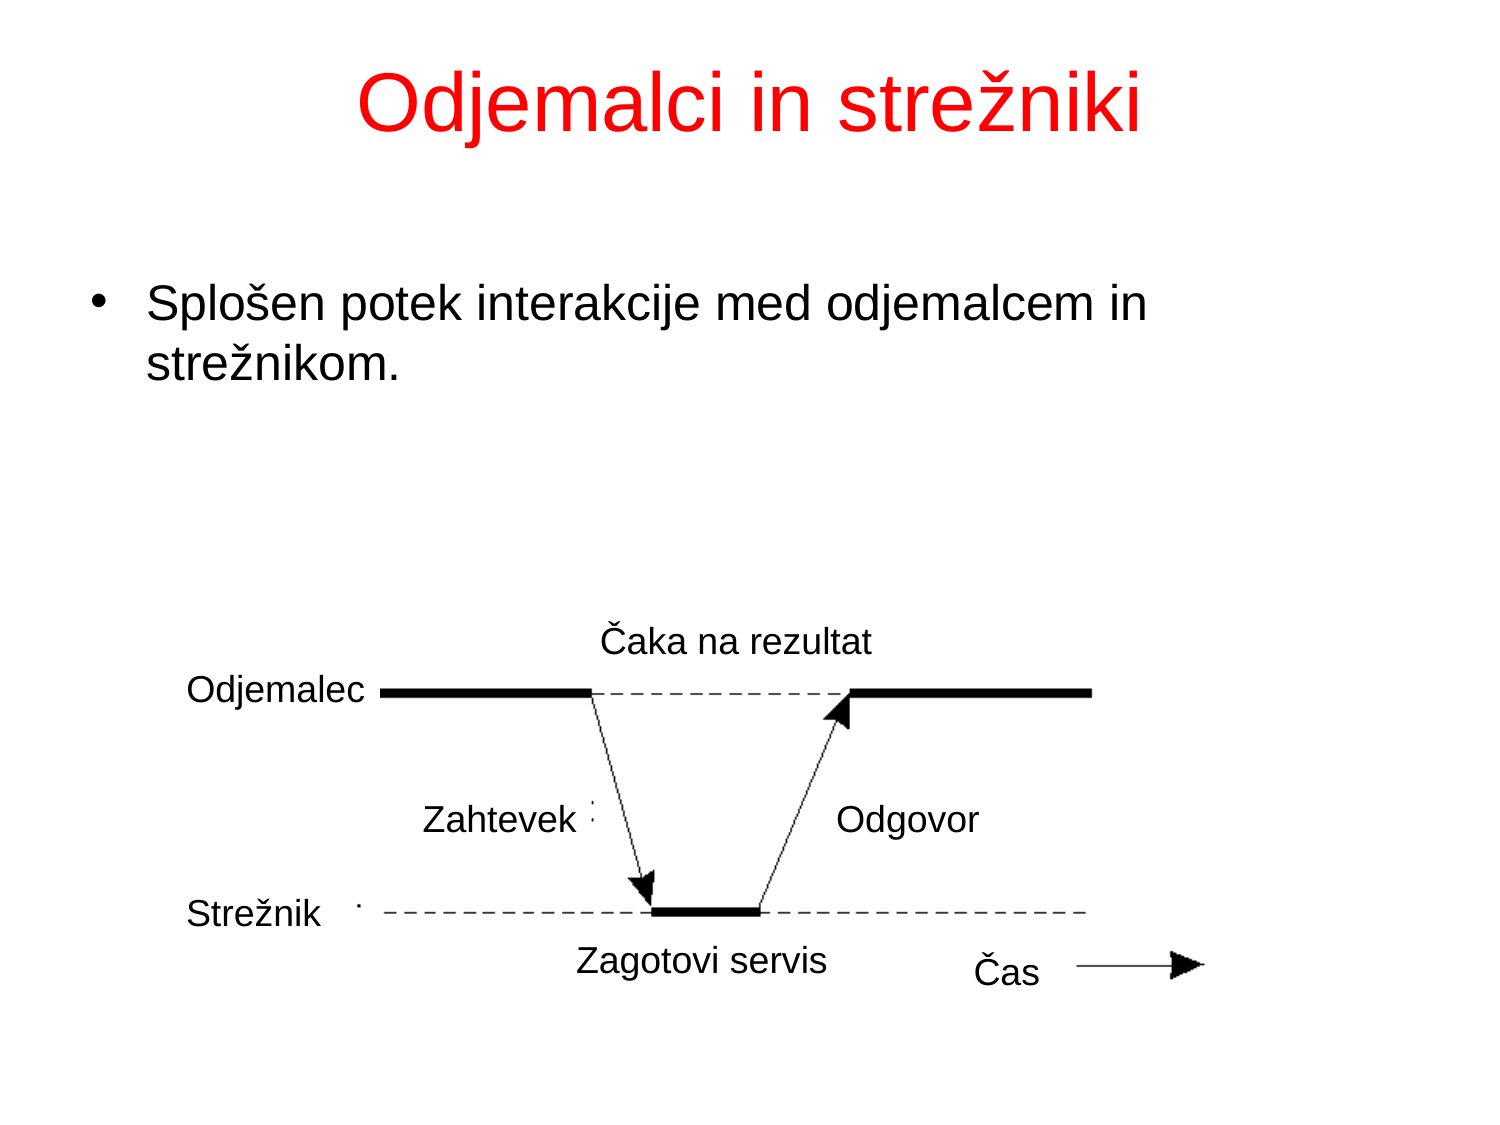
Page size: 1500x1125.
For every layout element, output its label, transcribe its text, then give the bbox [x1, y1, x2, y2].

text_box Odjemalec [171, 656, 380, 718]
text_box Odgovor [821, 786, 995, 848]
text_box Zahtevek [407, 786, 592, 848]
title Odjemalci in strežniki [75, 35, 1426, 161]
text_box Čaka na rezultat [585, 609, 888, 671]
text_box Čas [927, 940, 1055, 1002]
list Splošen potek interakcije med odjemalcem in strežnikom. [75, 262, 1426, 1006]
text_box Strežnik [171, 881, 358, 942]
text_box Zagotovi servis [561, 928, 854, 990]
picture [183, 562, 1263, 1088]
